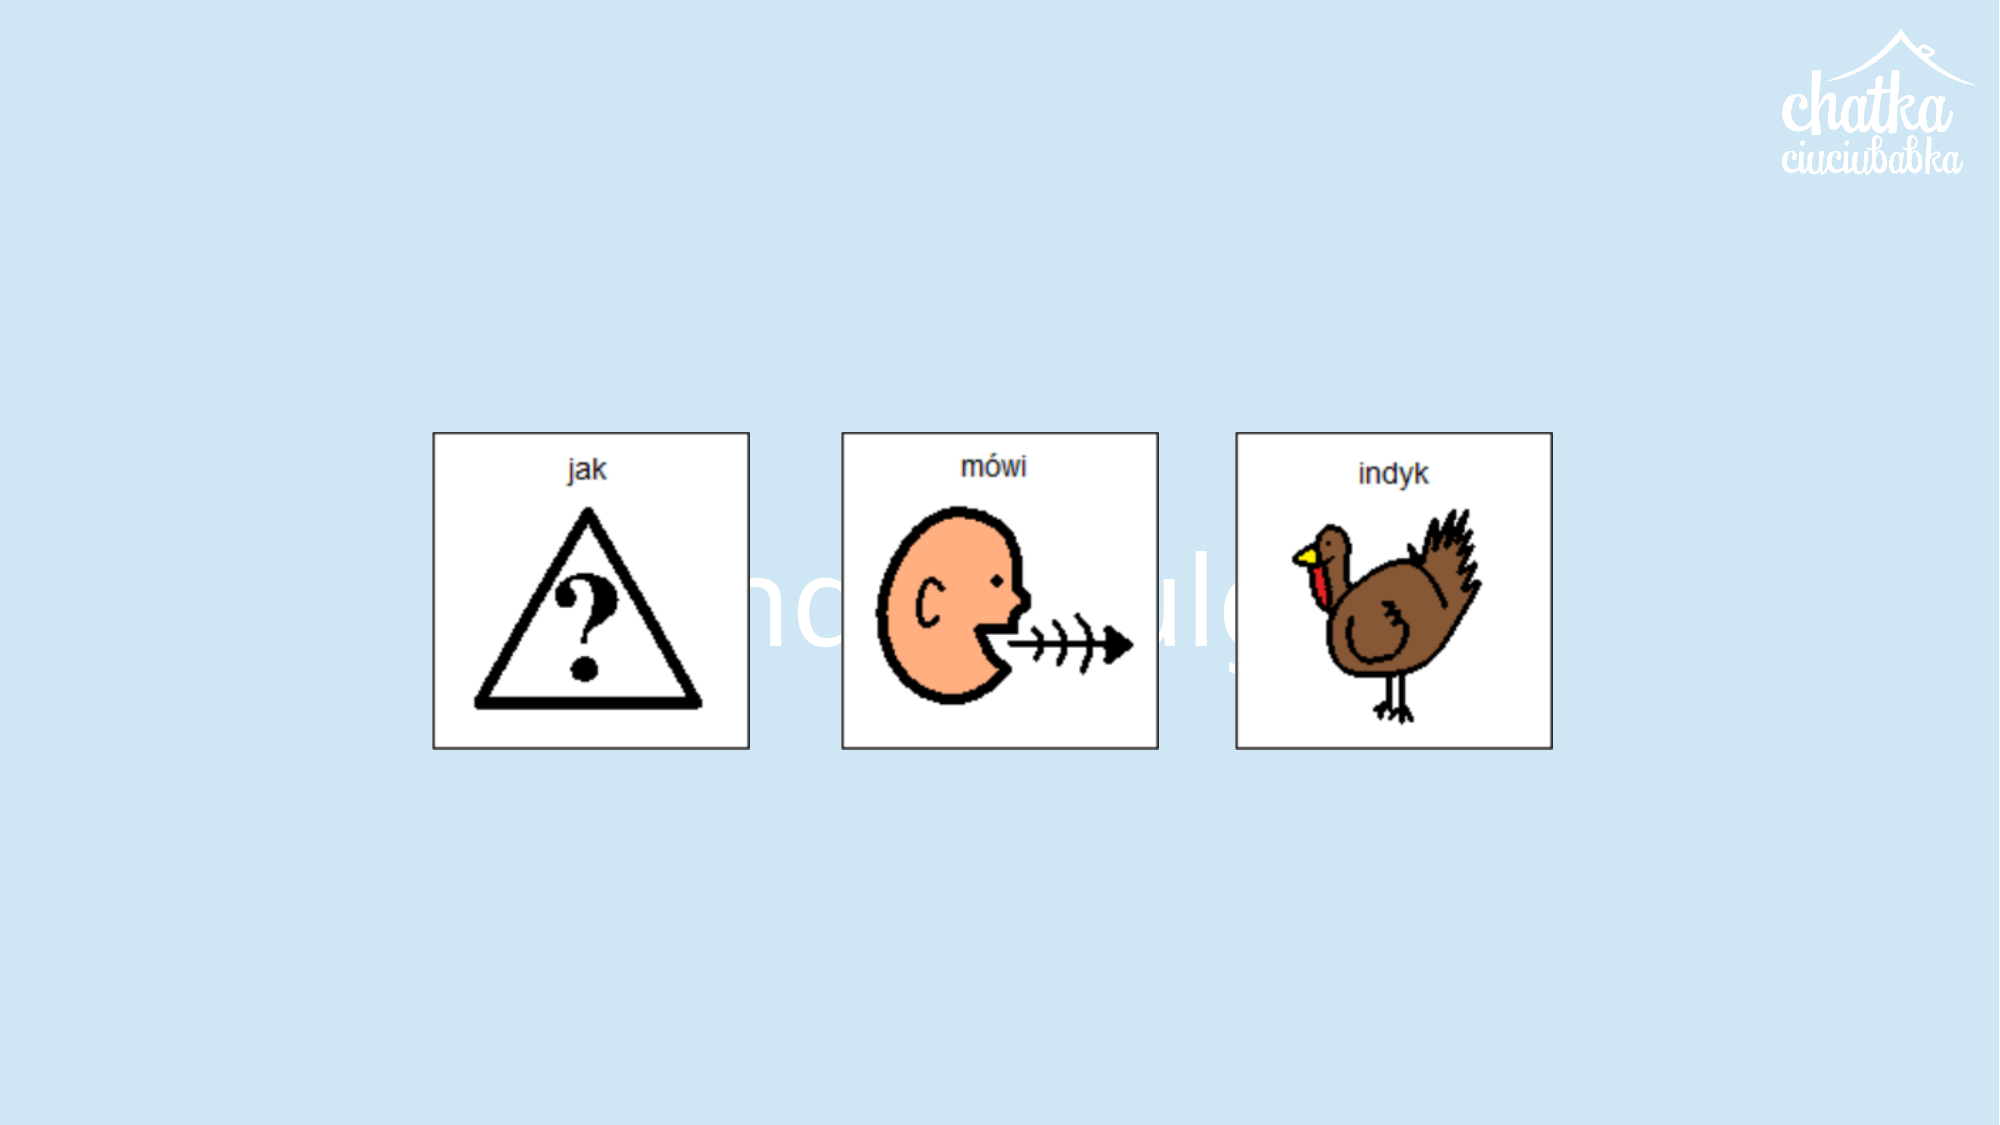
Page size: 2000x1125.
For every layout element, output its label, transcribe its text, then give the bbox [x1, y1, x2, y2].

picture [1235, 432, 1553, 750]
picture [432, 432, 750, 750]
picture [841, 432, 1159, 750]
title Indyk gulga. [657, 530, 2000, 969]
picture [1755, 5, 1991, 241]
